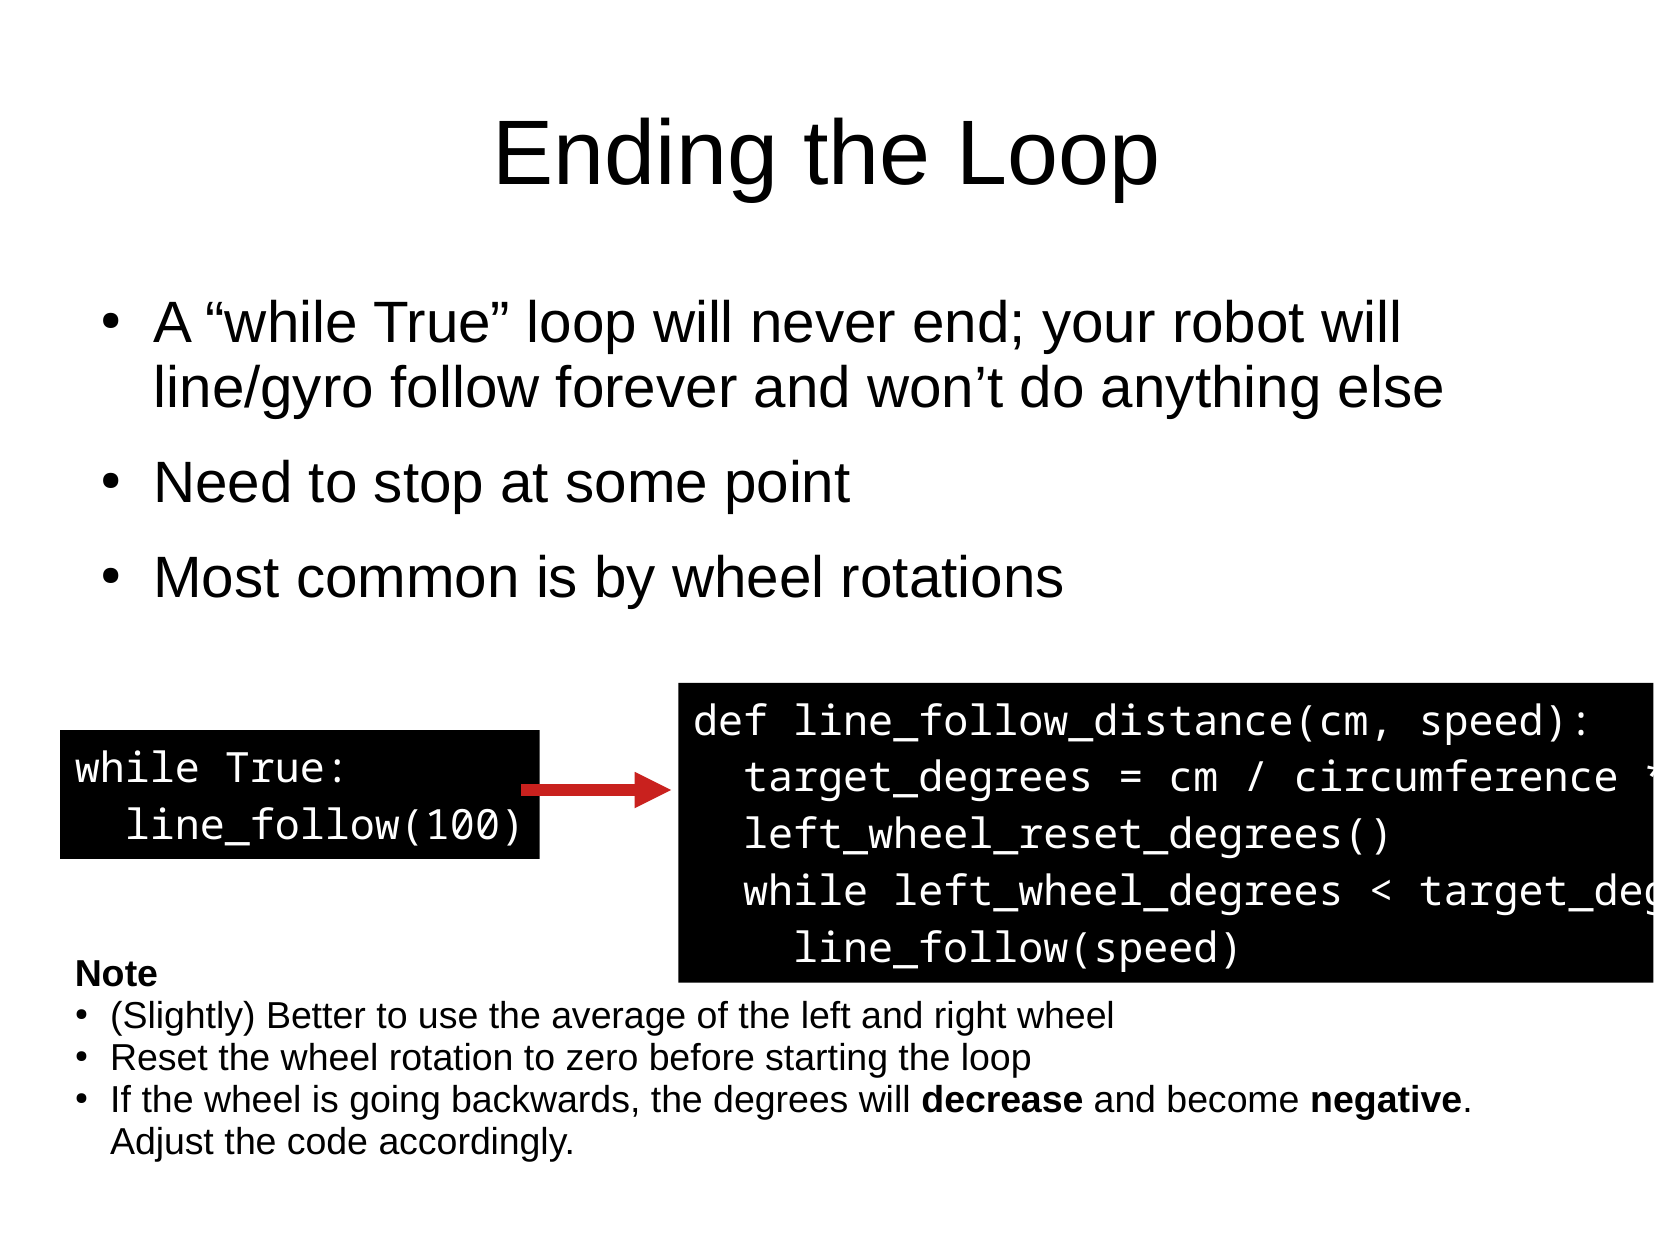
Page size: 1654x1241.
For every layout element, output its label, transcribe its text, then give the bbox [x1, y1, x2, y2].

list A “while True” loop will never end; your robot will line/gyro follow forever and won’t do anything else Need to stop at some point Most common is by wheel rotations [82, 290, 1571, 945]
title Ending the Loop [82, 49, 1571, 257]
text_box while True: line_follow(100) [60, 730, 511, 851]
text_box Note (Slightly) Better to use the average of the left and right wheel Reset the wheel rotation to zero before starting the loop If the wheel is going backwards, the degrees will decrease and become negative. Adjust the code accordingly. [60, 945, 1605, 1206]
text_box def line_follow_distance(cm, speed): target_degrees = cm / circumference * 360 left_wheel_reset_degrees() while left_wheel_degrees < target_degrees: line_follow(speed) [678, 682, 1632, 907]
